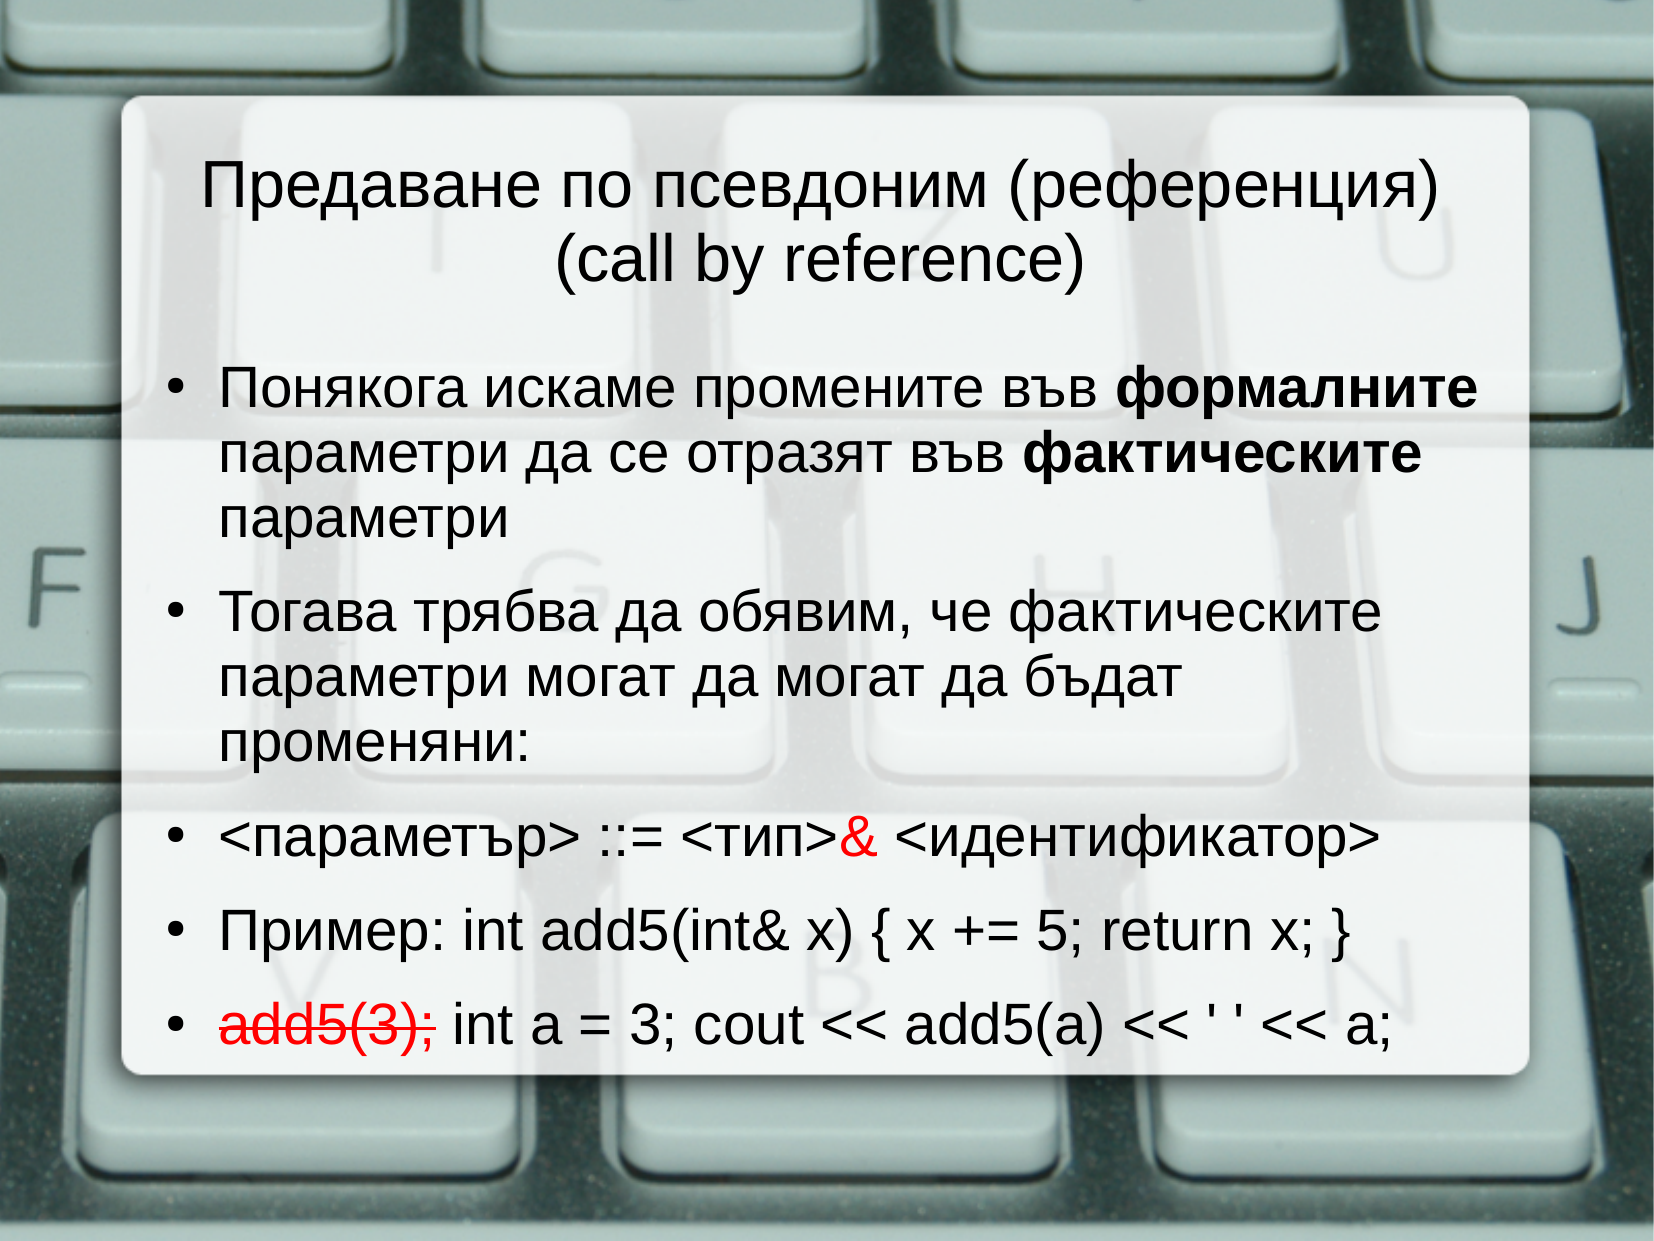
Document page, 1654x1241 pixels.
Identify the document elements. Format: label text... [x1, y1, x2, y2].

title Предаване по псевдоним (референция) (call by reference) [135, 117, 1506, 325]
list Понякога искаме промените във формалните параметри да се отразят във фактическите параметри Тогава трябва да обявим, че фактическите параметри могат да могат да бъдат променяни: <параметър> ::= <тип>& <идентификатор> Пример: int add5(int& x) { x += 5; return x; } add5(3); int a = 3; cout << add5(a) << ' ' << a; [147, 354, 1506, 1074]
picture [0, 0, 1654, 1241]
